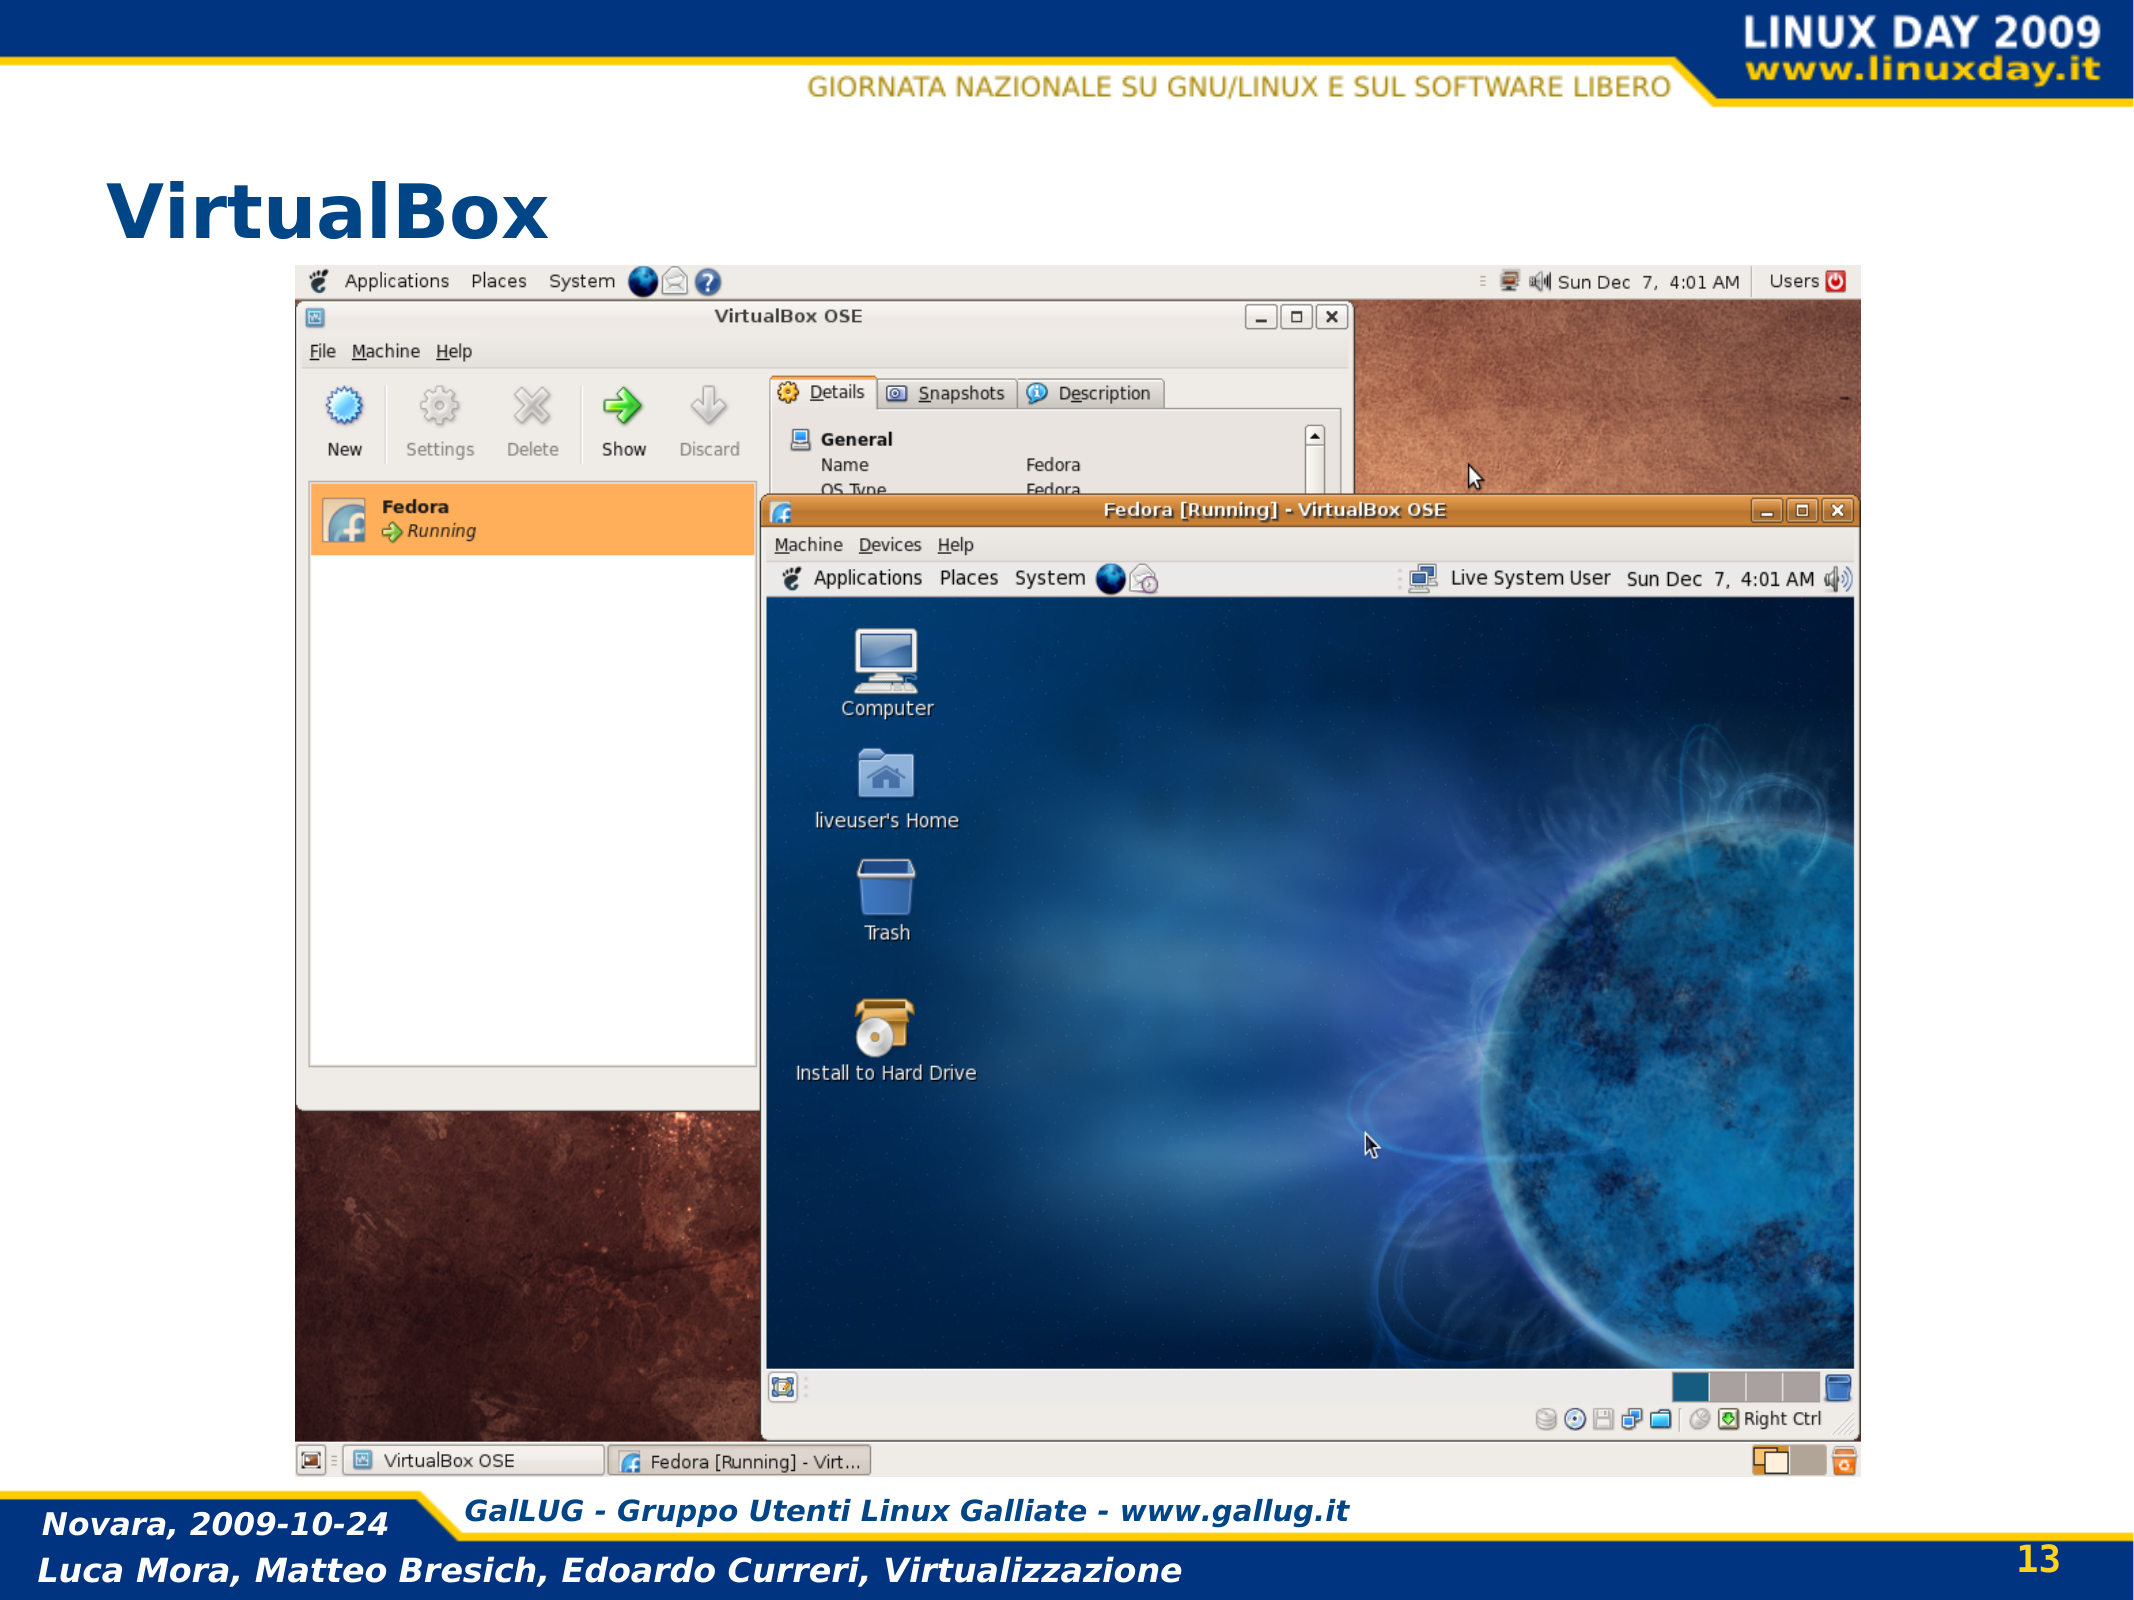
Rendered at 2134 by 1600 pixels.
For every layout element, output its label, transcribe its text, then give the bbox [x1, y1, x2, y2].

picture [0, 0, 2134, 1600]
title VirtualBox [106, 159, 2080, 267]
